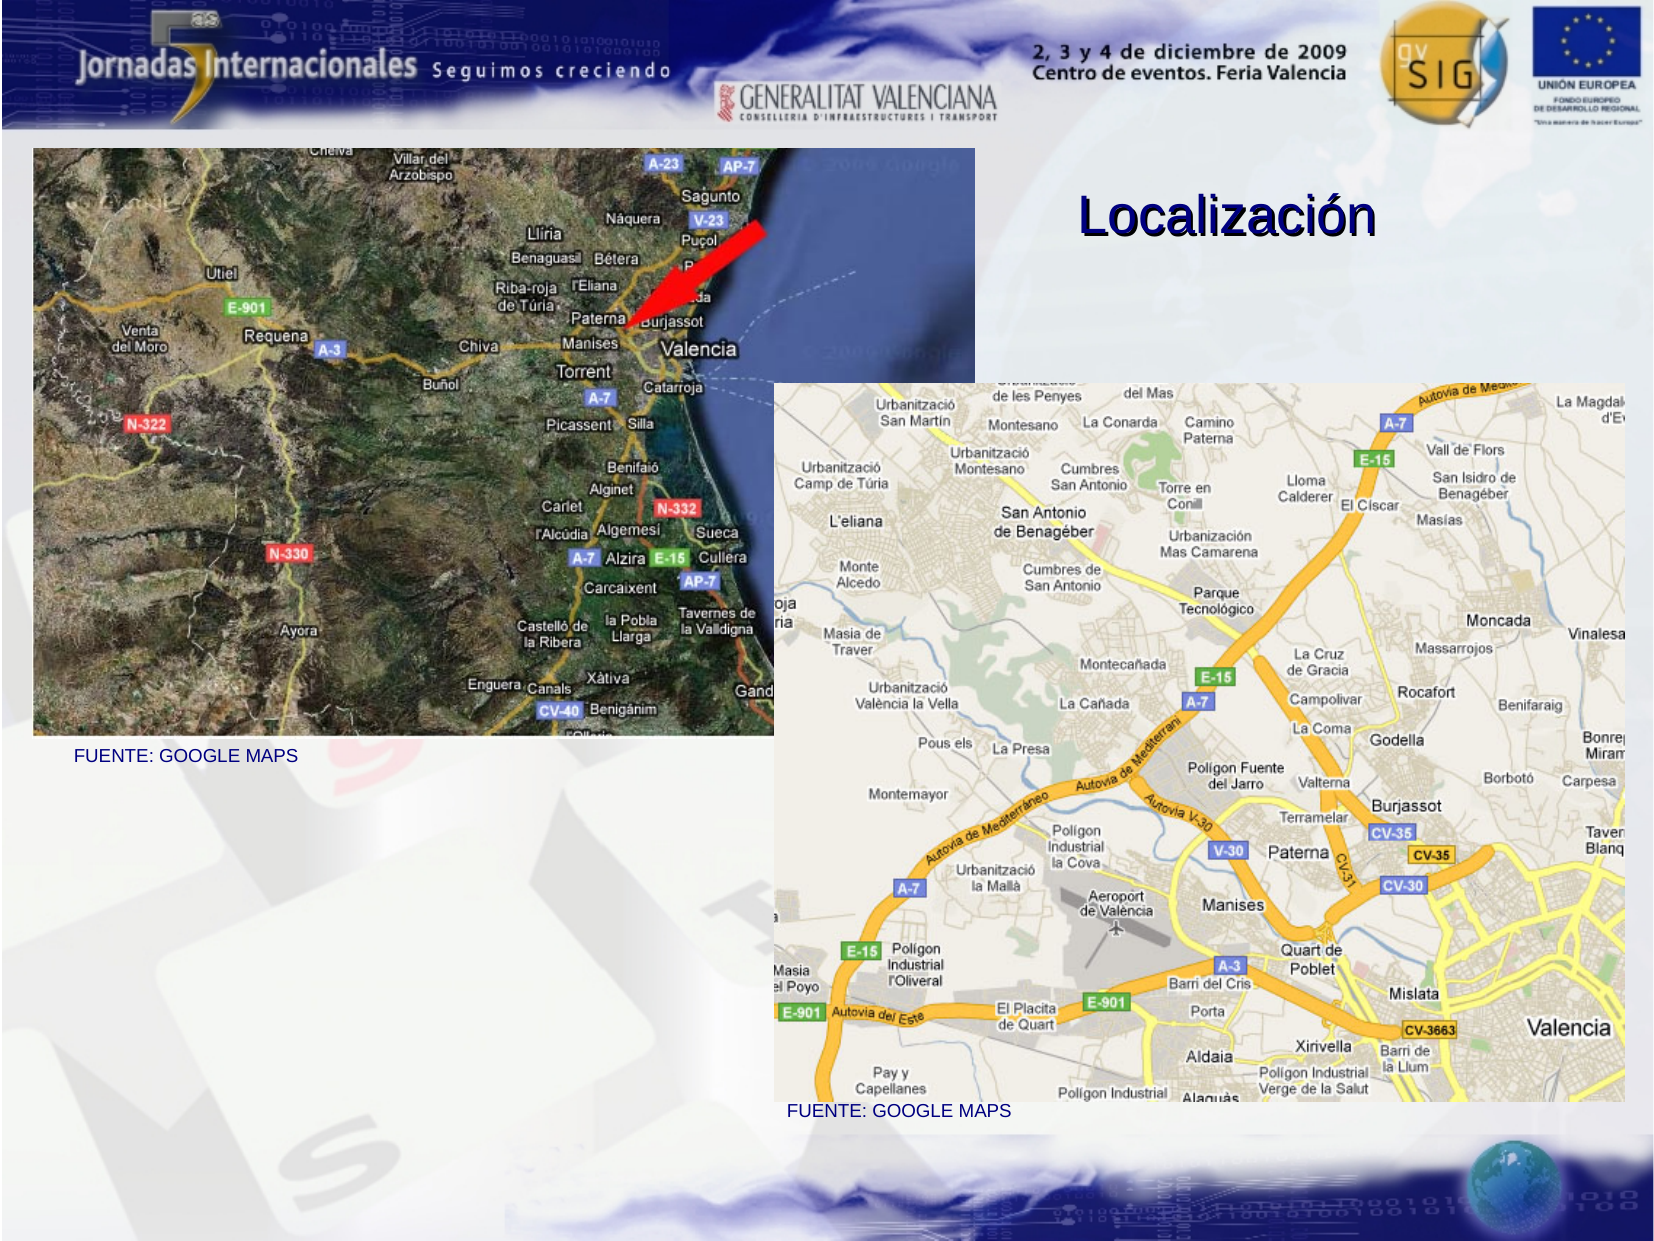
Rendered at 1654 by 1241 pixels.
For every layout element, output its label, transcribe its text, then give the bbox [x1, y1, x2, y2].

picture [2, 0, 1654, 1241]
text_box Localización [1062, 177, 1565, 253]
text_box FUENTE: GOOGLE MAPS [59, 738, 502, 798]
text_box FUENTE: GOOGLE MAPS [772, 1093, 1216, 1153]
